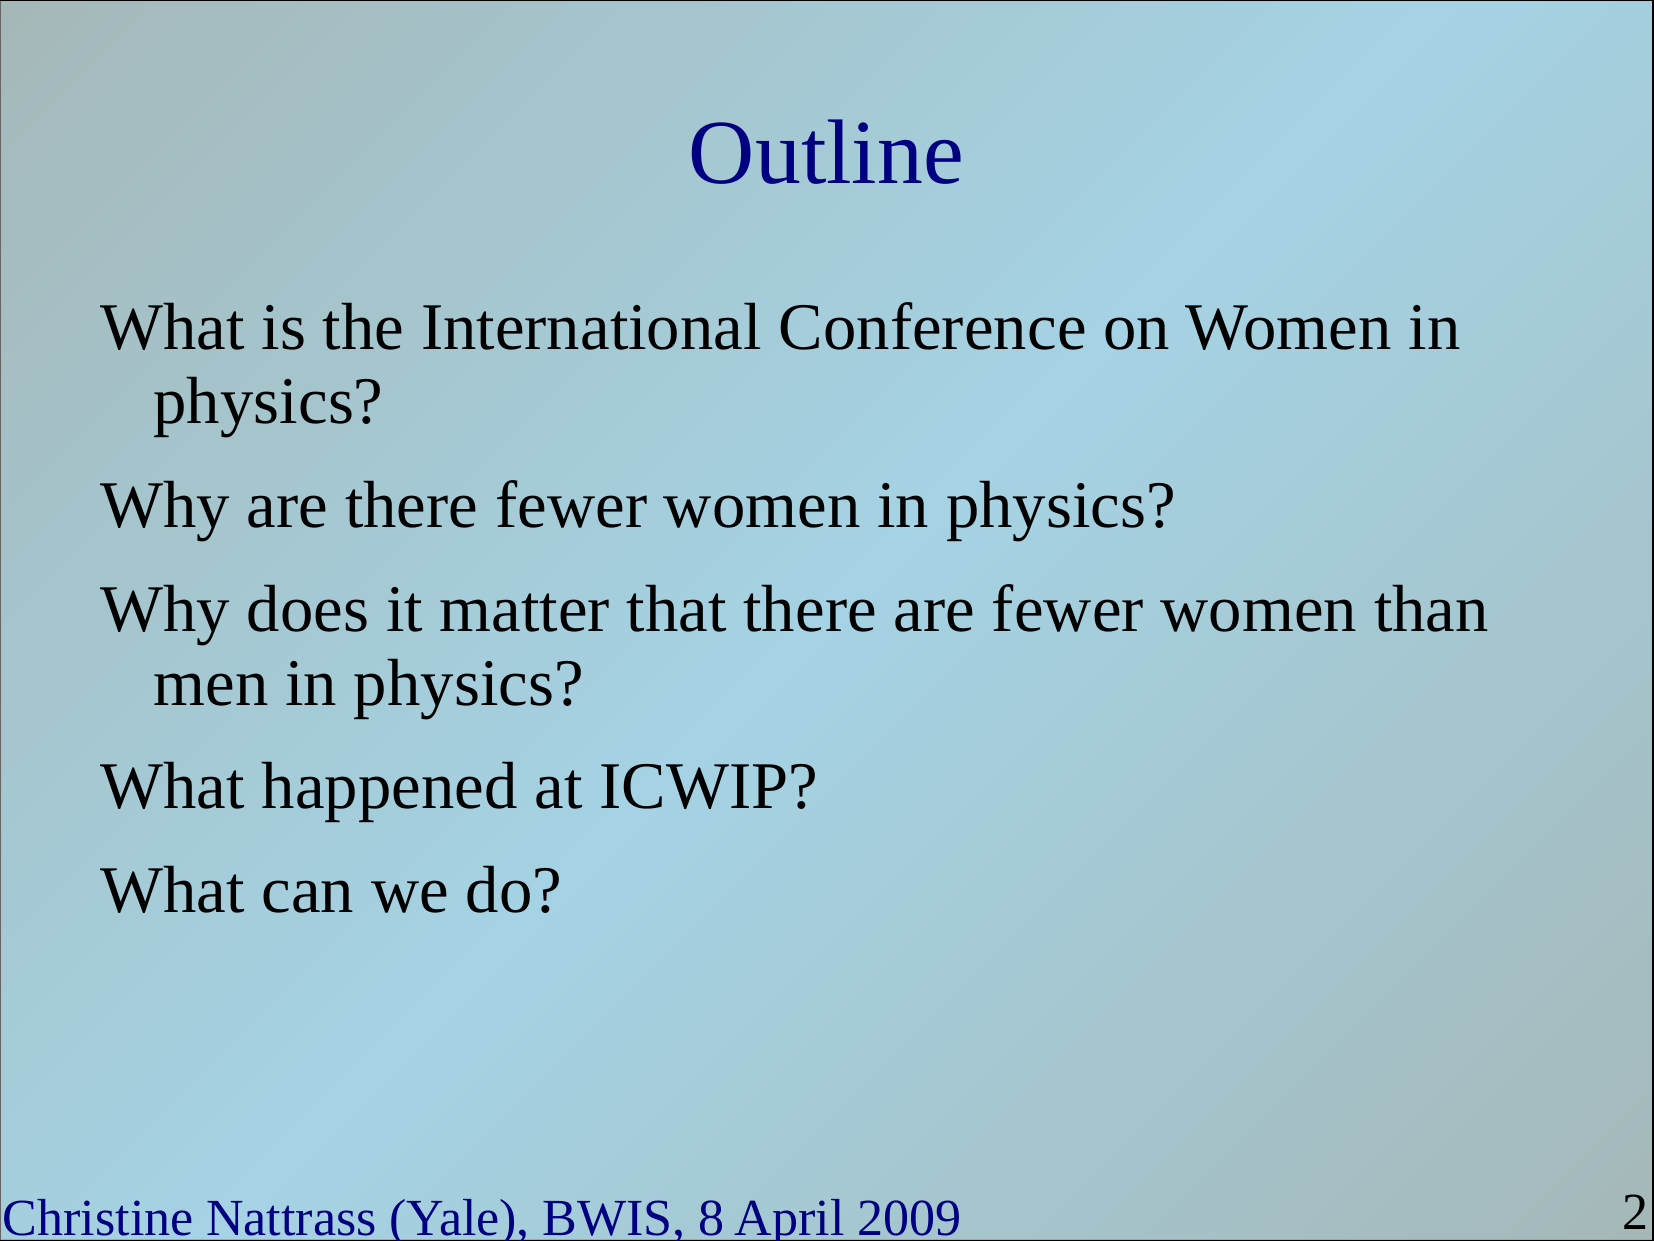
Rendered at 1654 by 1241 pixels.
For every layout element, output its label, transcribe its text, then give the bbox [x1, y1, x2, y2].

title Outline [82, 49, 1571, 257]
list What is the International Conference on Women in physics? Why are there fewer women in physics? Why does it matter that there are fewer women than men in physics? What happened at ICWIP? What can we do? [82, 290, 1571, 1109]
